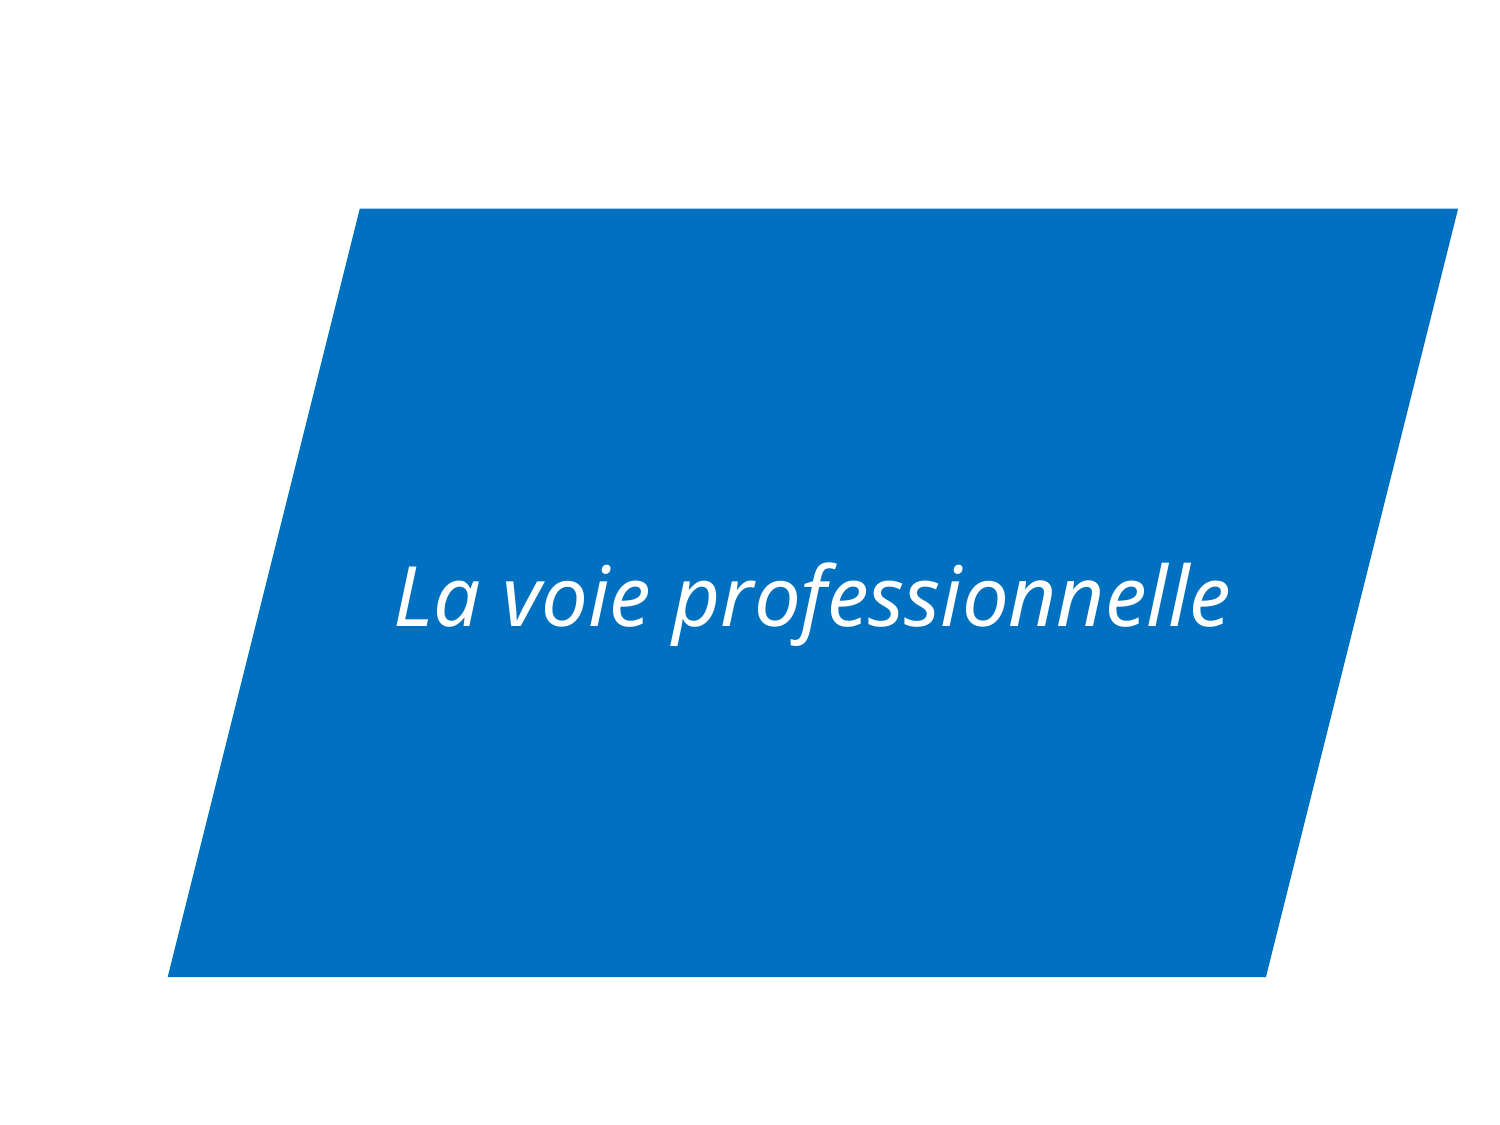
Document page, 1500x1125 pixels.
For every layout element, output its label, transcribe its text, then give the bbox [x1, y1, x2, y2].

text_box La voie professionnelle [167, 208, 1459, 978]
